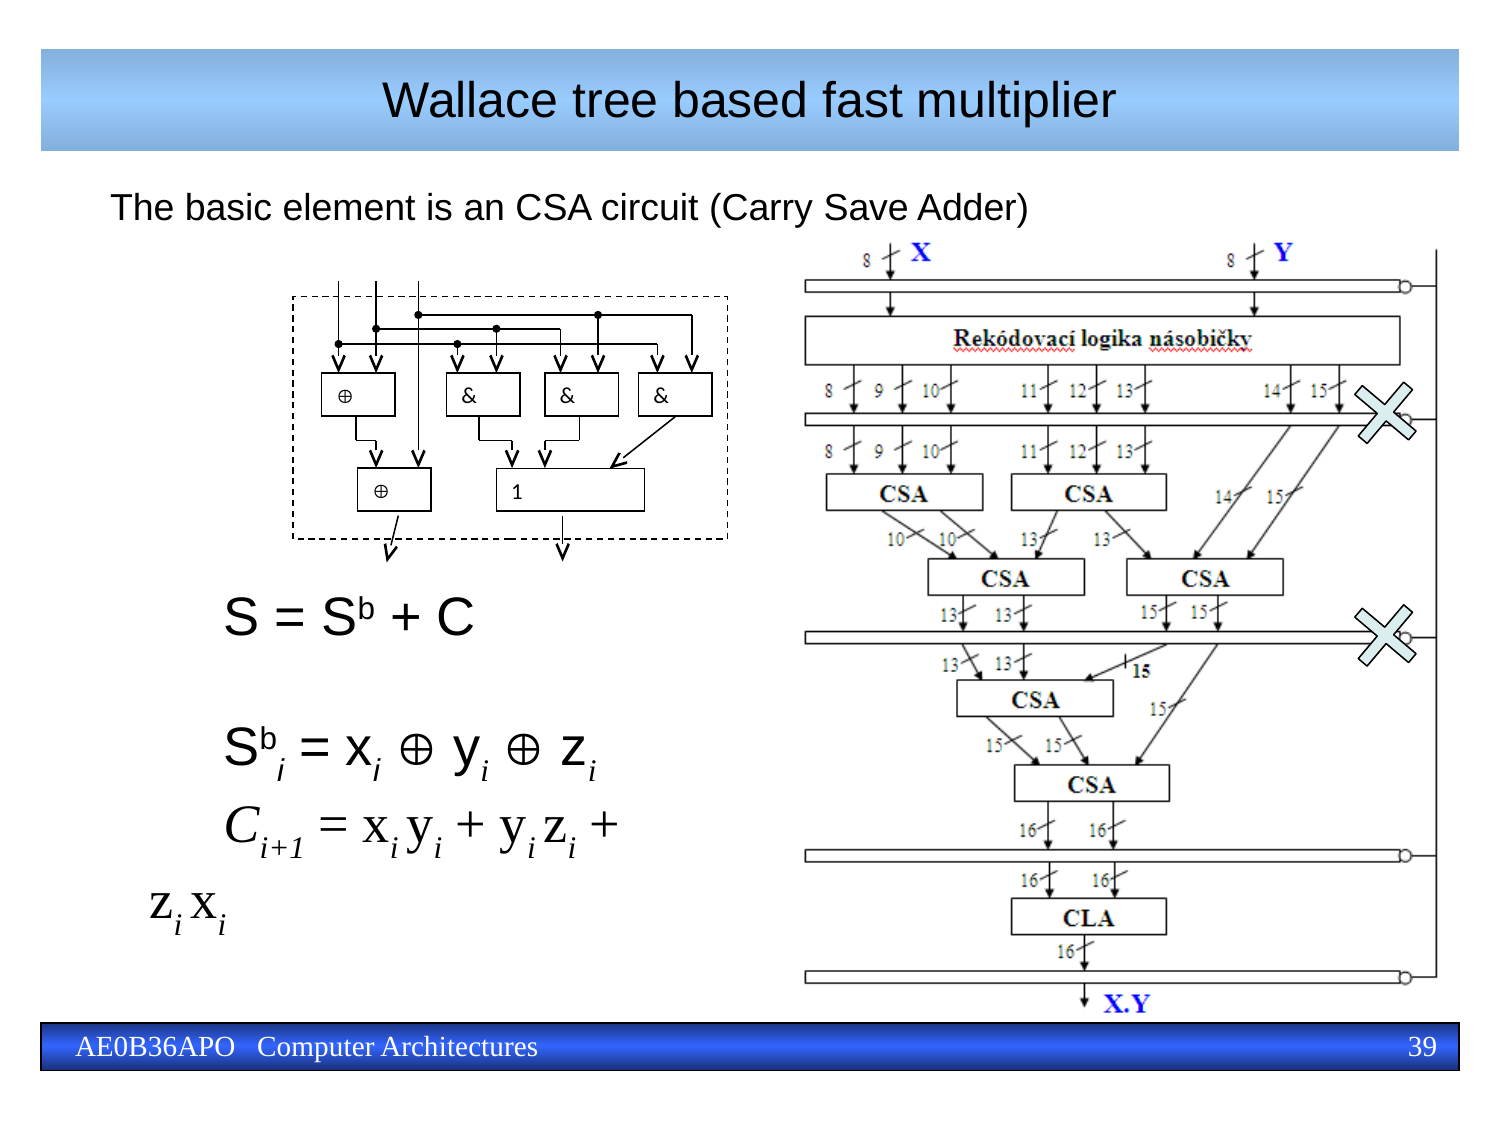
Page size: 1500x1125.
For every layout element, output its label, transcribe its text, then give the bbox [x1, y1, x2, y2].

text_box & [544, 373, 619, 417]
text_box & [446, 373, 520, 417]
text_box [1354, 382, 1417, 444]
text_box & [638, 373, 713, 417]
text_box The basic element is an CSA circuit (Carry Save Adder) [82, 175, 1500, 237]
text_box  [357, 468, 431, 512]
title Wallace tree based fast multiplier [41, 49, 1459, 151]
text_box 1 [496, 468, 645, 512]
picture [773, 234, 1451, 1019]
text_box  [321, 373, 395, 417]
text_box S = Sb + C Sbi = xi  yi  zi Ci+1 = xi yi + yi zi + zi xi [135, 612, 652, 911]
text_box [1354, 604, 1417, 667]
